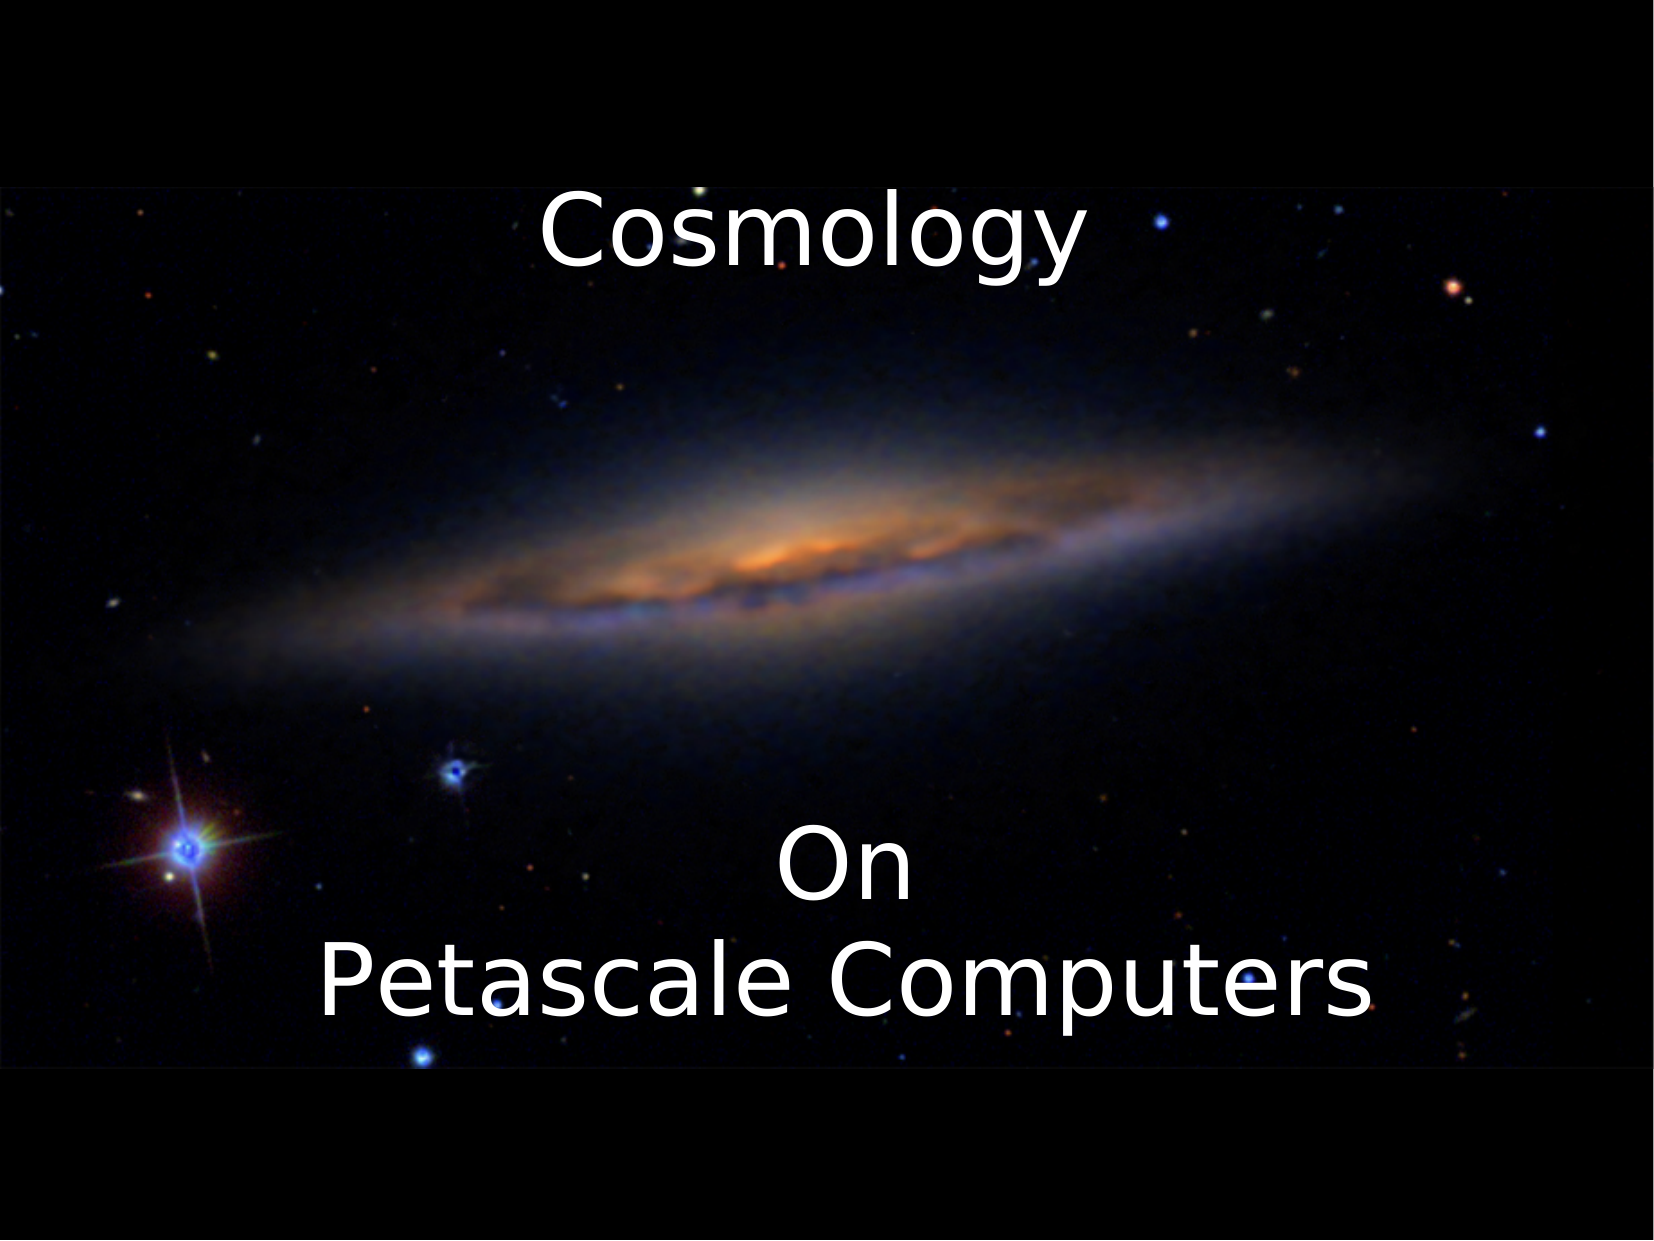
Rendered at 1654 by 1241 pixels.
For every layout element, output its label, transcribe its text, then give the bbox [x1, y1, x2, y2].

text_box On Petascale Computers [300, 799, 1370, 1047]
picture [0, 187, 1654, 1069]
text_box Cosmology [522, 165, 1095, 297]
